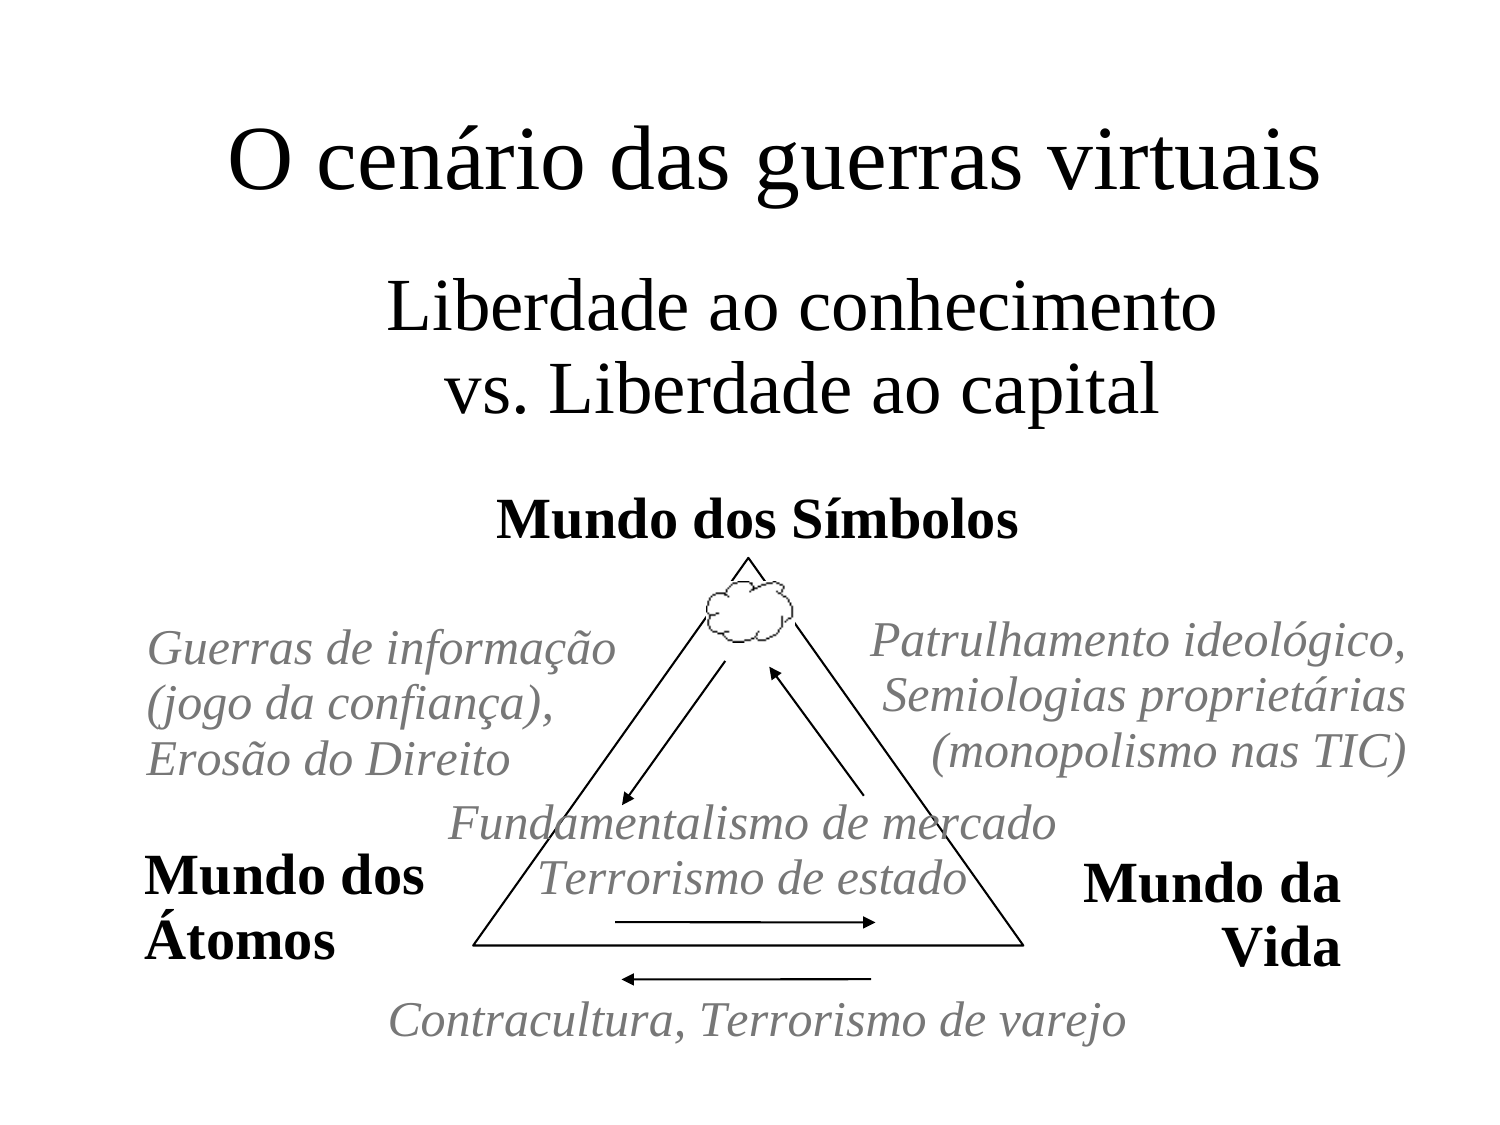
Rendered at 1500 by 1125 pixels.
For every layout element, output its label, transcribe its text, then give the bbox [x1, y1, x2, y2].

text_box Guerras de informação (jogo da confiança), Erosão do Direito [131, 612, 659, 794]
text_box Mundo dos Átomos [129, 834, 456, 990]
text_box [659, 617, 855, 787]
text_box Liberdade ao conhecimento vs. Liberdade ao capital [384, 263, 1222, 432]
text_box [731, 564, 765, 581]
text_box Fundamentalismo de mercado Terrorismo de estado [433, 787, 1125, 969]
text_box Patrulhamento ideológico, Semiologias proprietárias (monopolismo nas TIC) [806, 604, 1422, 786]
title O cenário das guerras virtuais [138, 65, 1414, 253]
picture [706, 581, 795, 643]
text_box Mundo da Vida [1068, 842, 1357, 998]
text_box Mundo dos Símbolos [481, 478, 1035, 564]
text_box Contracultura, Terrorismo de varejo [255, 984, 1260, 1061]
